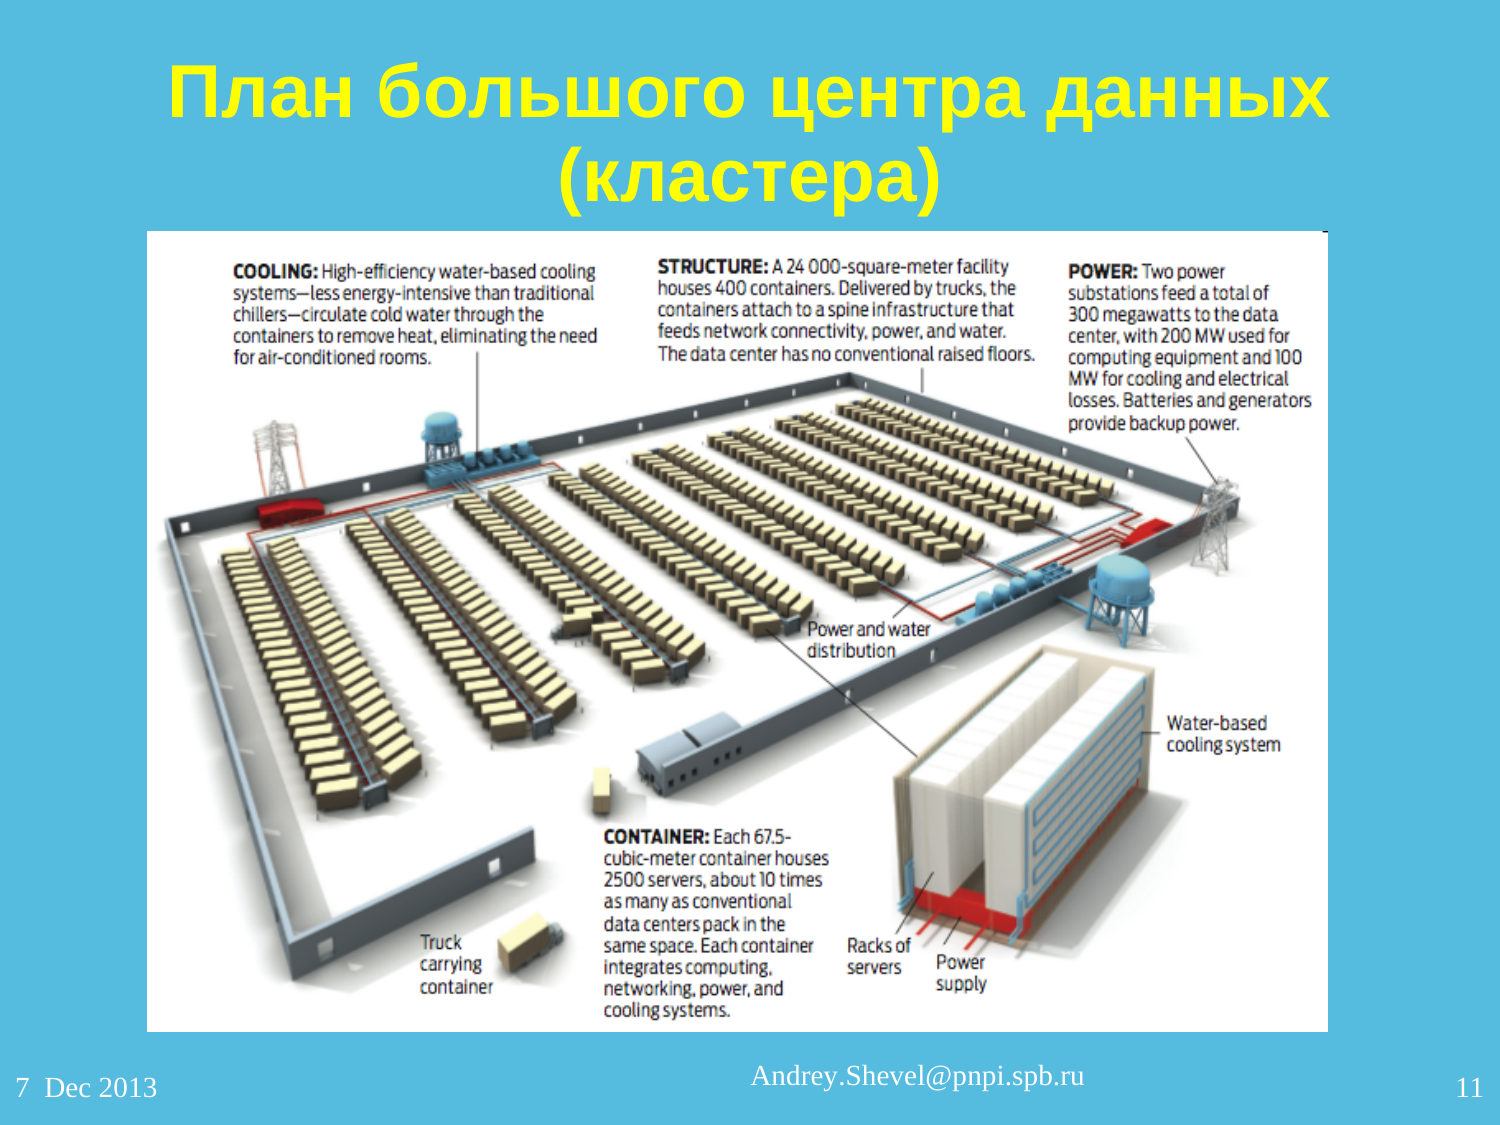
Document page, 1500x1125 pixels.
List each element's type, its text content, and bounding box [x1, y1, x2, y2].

picture [147, 231, 1328, 1032]
title План большого центра данных (кластера) [112, 37, 1388, 225]
